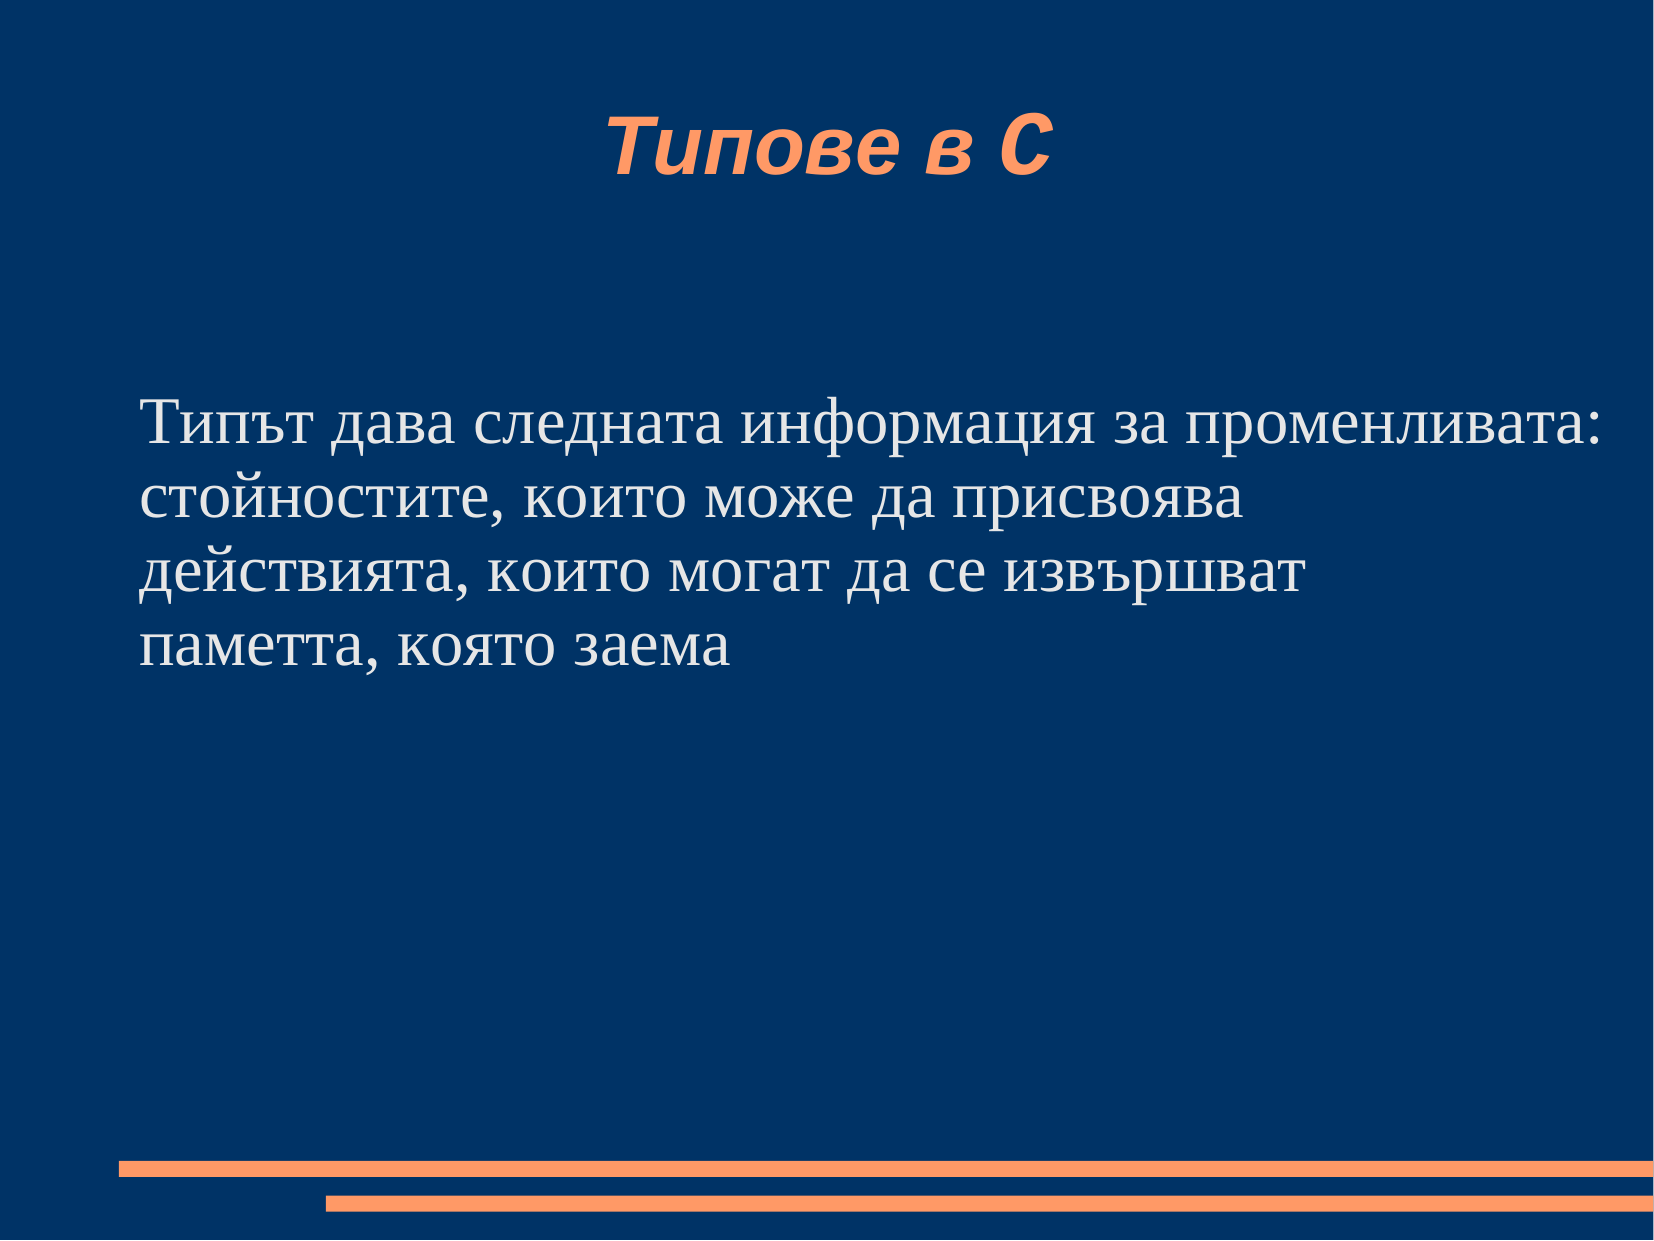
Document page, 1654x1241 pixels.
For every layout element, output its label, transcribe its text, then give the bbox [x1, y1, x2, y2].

list Типът дава следната информация за променливата: стойностите, които може да присвоява действията, които могат да се извършват паметта, която заема [121, 383, 1625, 1118]
title Типове в C [121, 46, 1534, 254]
